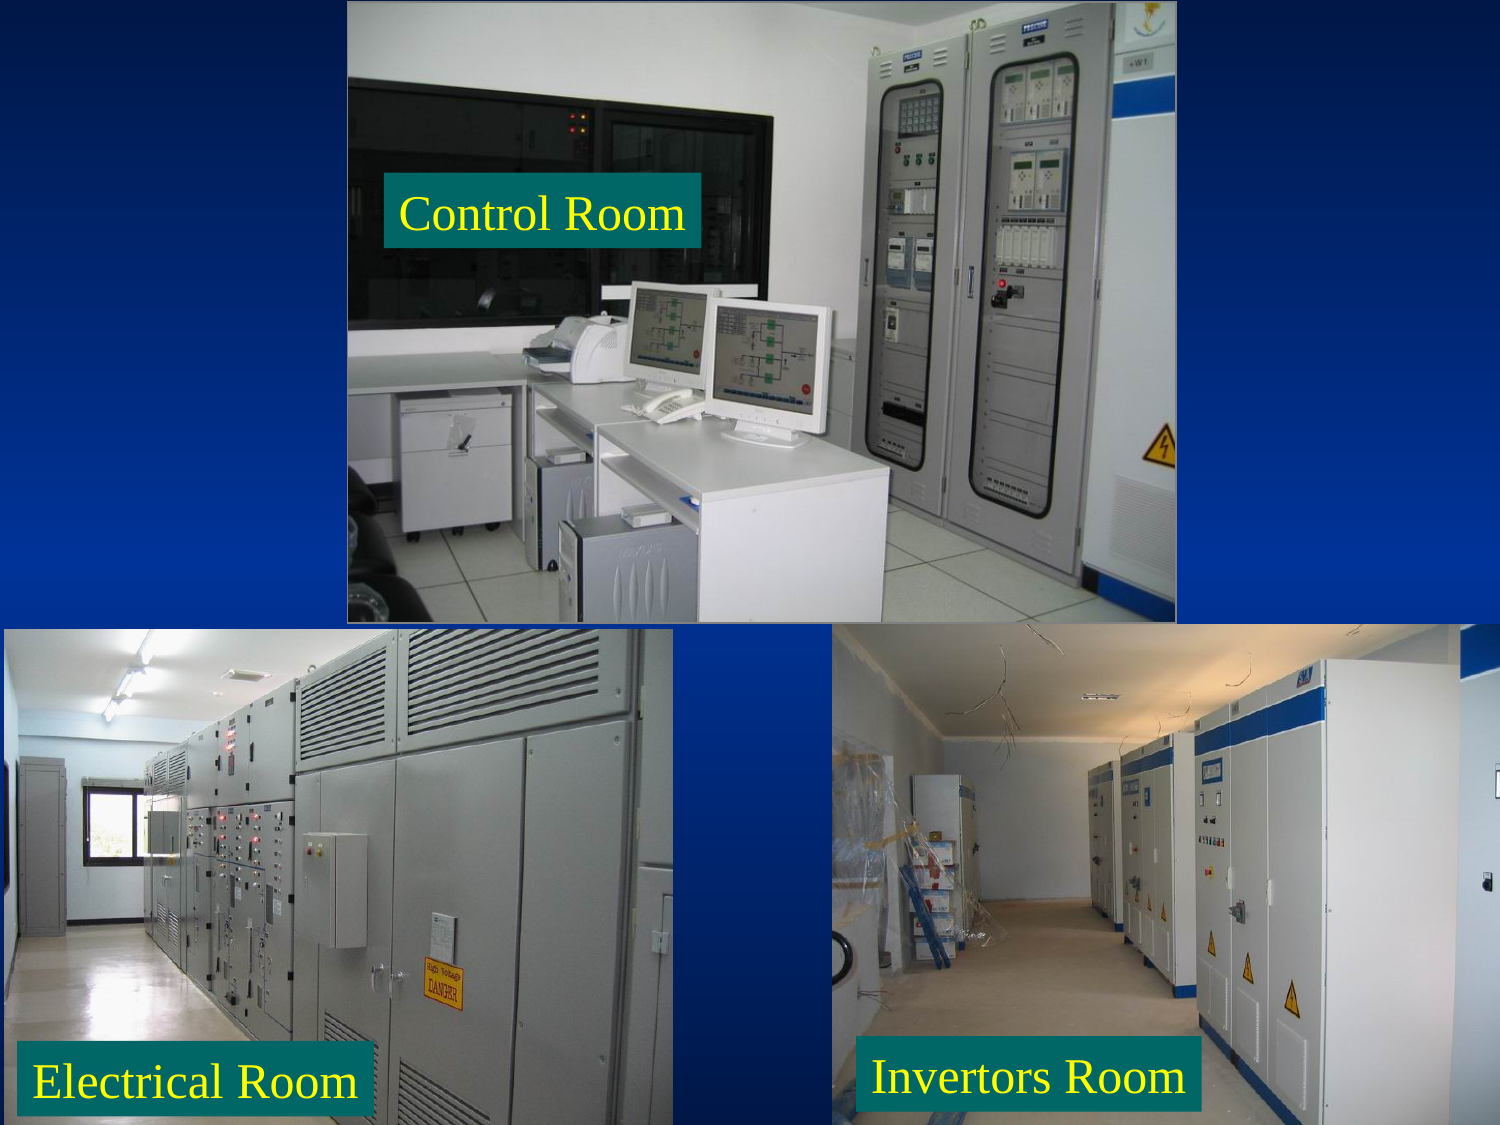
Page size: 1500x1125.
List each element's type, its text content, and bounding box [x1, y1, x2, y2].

picture [4, 629, 673, 1125]
text_box Invertors Room [856, 1036, 1202, 1112]
text_box Electrical Room [17, 1040, 374, 1117]
picture [832, 624, 1500, 1125]
picture [348, 2, 1176, 623]
text_box Control Room [383, 172, 702, 249]
